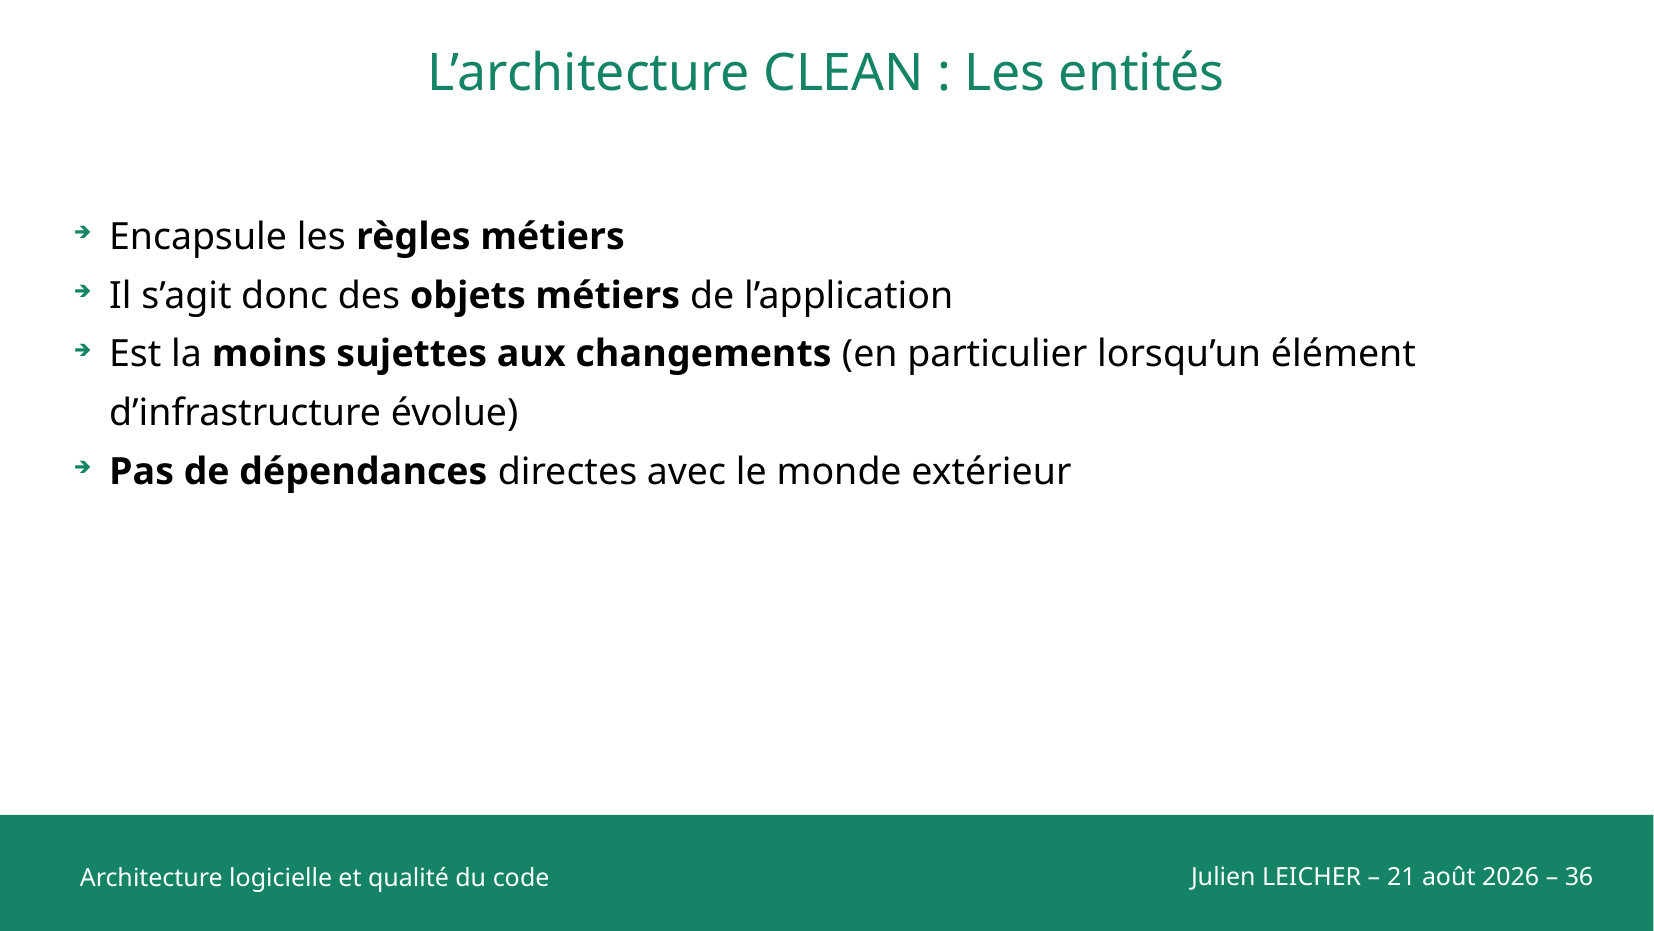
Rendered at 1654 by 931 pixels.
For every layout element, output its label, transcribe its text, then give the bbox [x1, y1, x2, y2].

text_box Julien LEICHER – 7 mars 2022 – <numéro> [0, 814, 1654, 931]
text_box Architecture logicielle et qualité du code [64, 852, 798, 898]
text_box L’architecture CLEAN : Les entités [0, 27, 1654, 113]
text_box Encapsule les règles métiers Il s’agit donc des objets métiers de l’application Est la moins sujettes aux changements (en particulier lorsqu’un élément d’infrastructure évolue) Pas de dépendances directes avec le monde extérieur [59, 194, 1595, 678]
